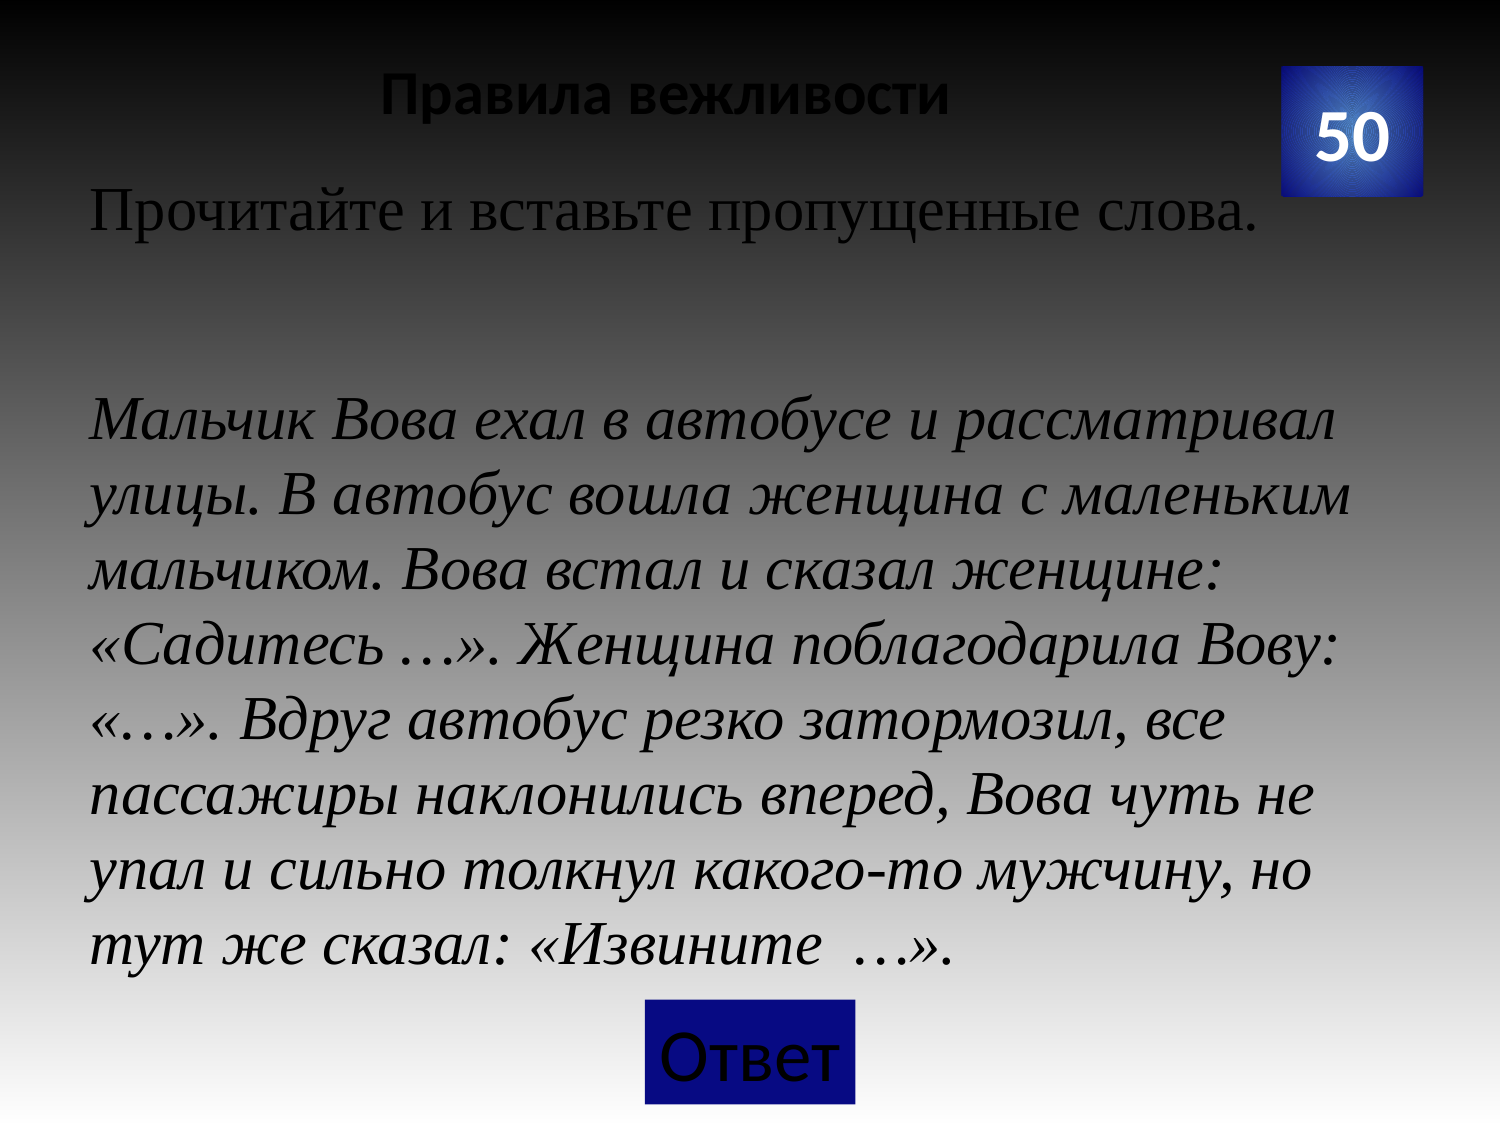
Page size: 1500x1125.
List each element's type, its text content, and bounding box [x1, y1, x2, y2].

title Правила вежливости [75, 45, 1258, 160]
text_box 50 [1281, 66, 1424, 197]
list Прочитайте и вставьте пропущенные слова. Мальчик Вова ехал в автобусе и рассматривал улицы. В автобус вошла женщина с маленьким мальчиком. Вова встал и сказал женщине: «Садитесь …». Женщина поблагодарила Вову: «…». Вдруг автобус резко затормозил, все пассажиры наклонились вперед, Вова чуть не упал и сильно толкнул какого-то мужчину, но тут же сказал: «Извините …». [75, 160, 1425, 988]
